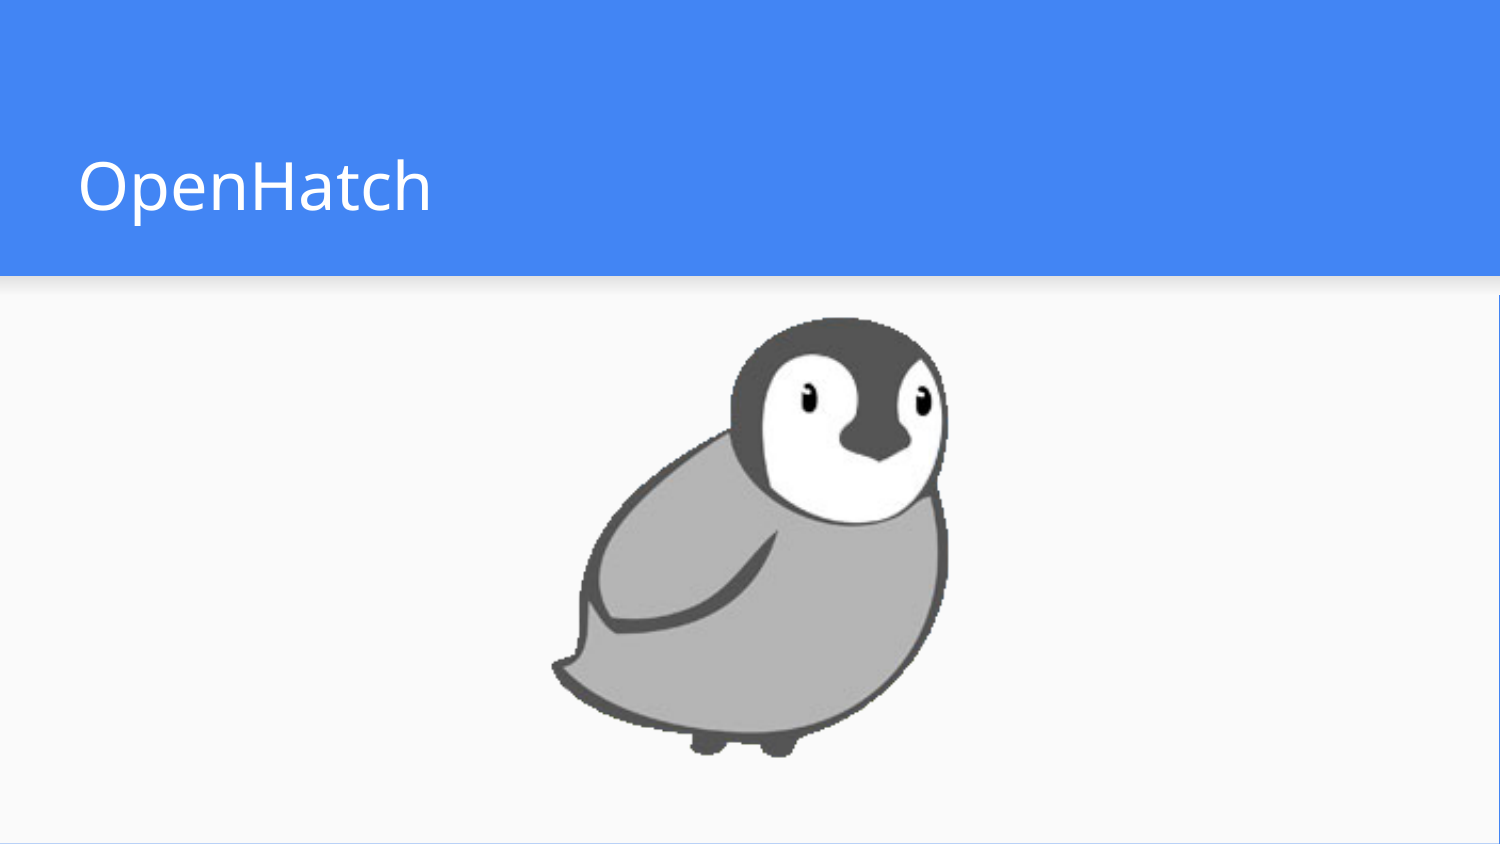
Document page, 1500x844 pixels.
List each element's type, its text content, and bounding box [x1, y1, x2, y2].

title OpenHatch [77, 121, 1427, 248]
picture [550, 314, 953, 760]
